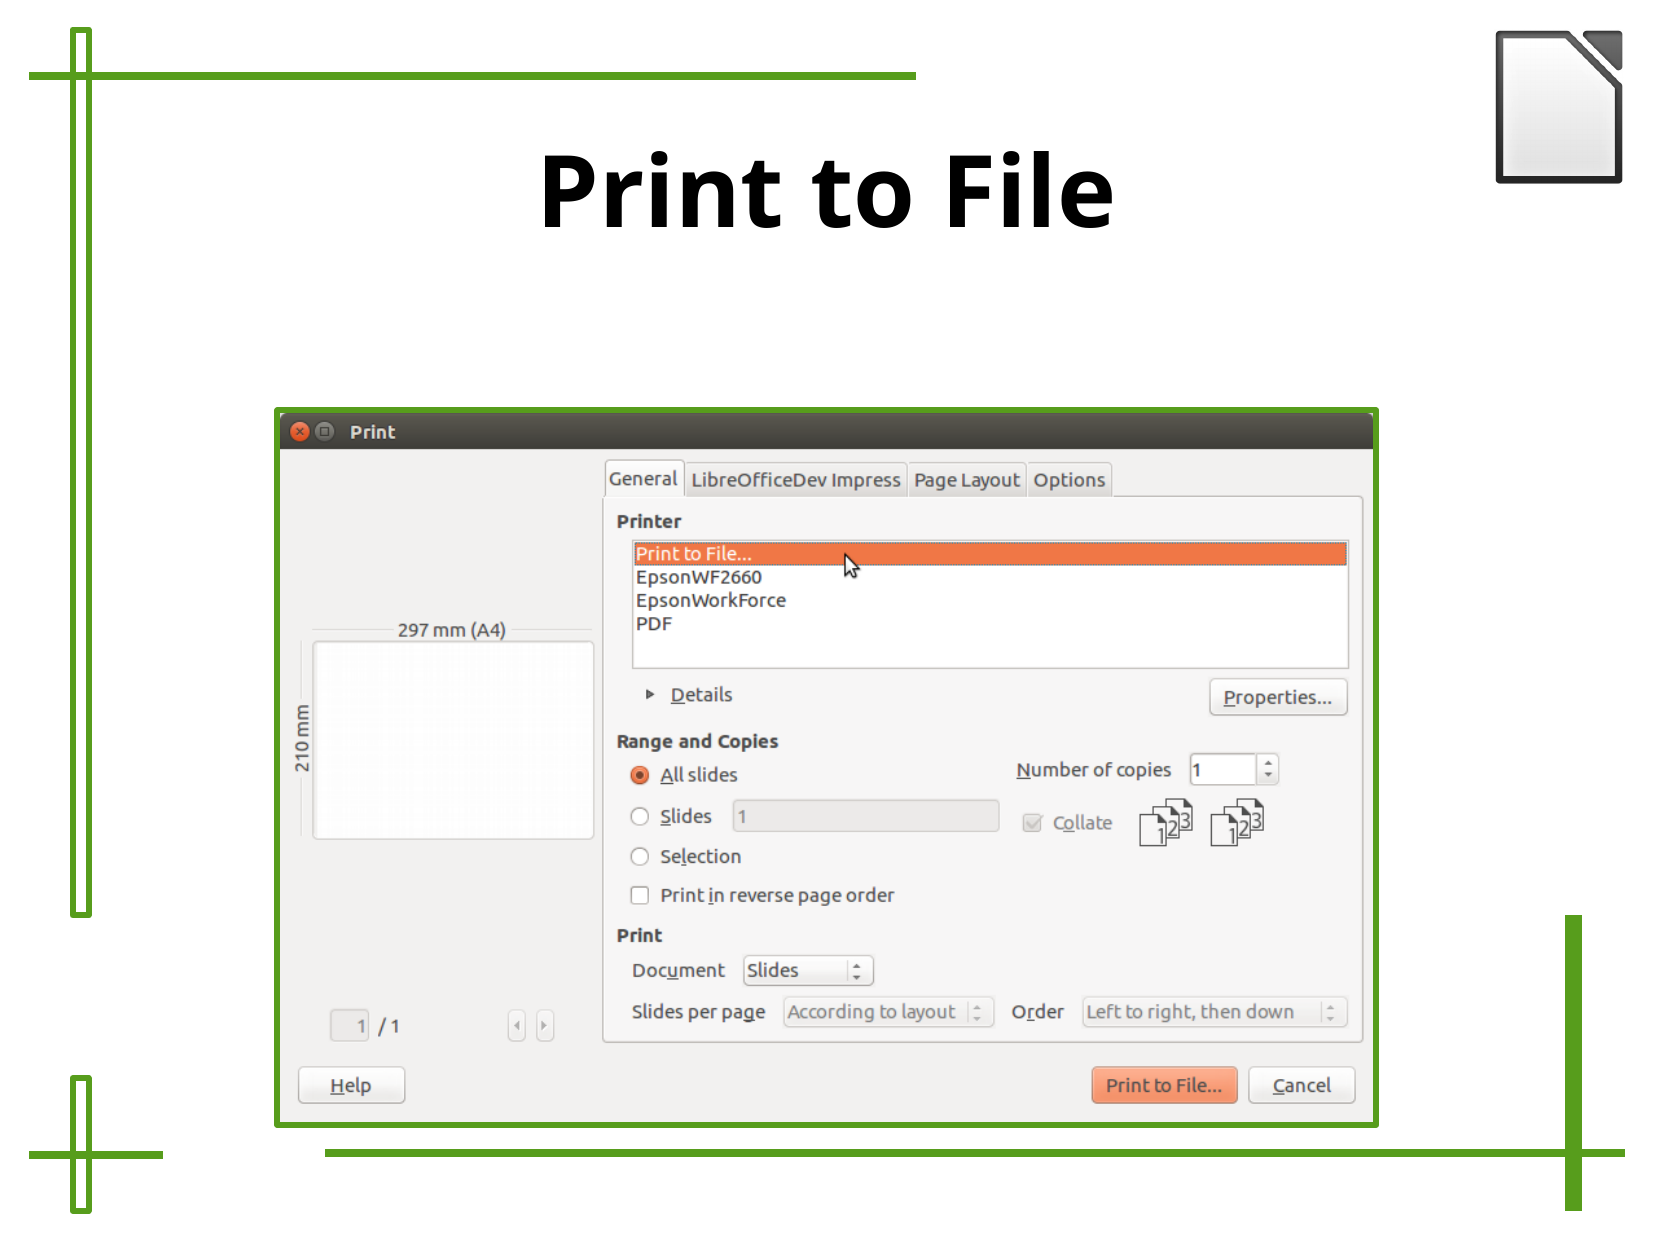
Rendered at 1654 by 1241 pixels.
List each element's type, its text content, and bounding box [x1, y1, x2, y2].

picture [1494, 29, 1624, 186]
picture [280, 413, 1374, 1123]
title Print to File [118, 118, 1536, 260]
